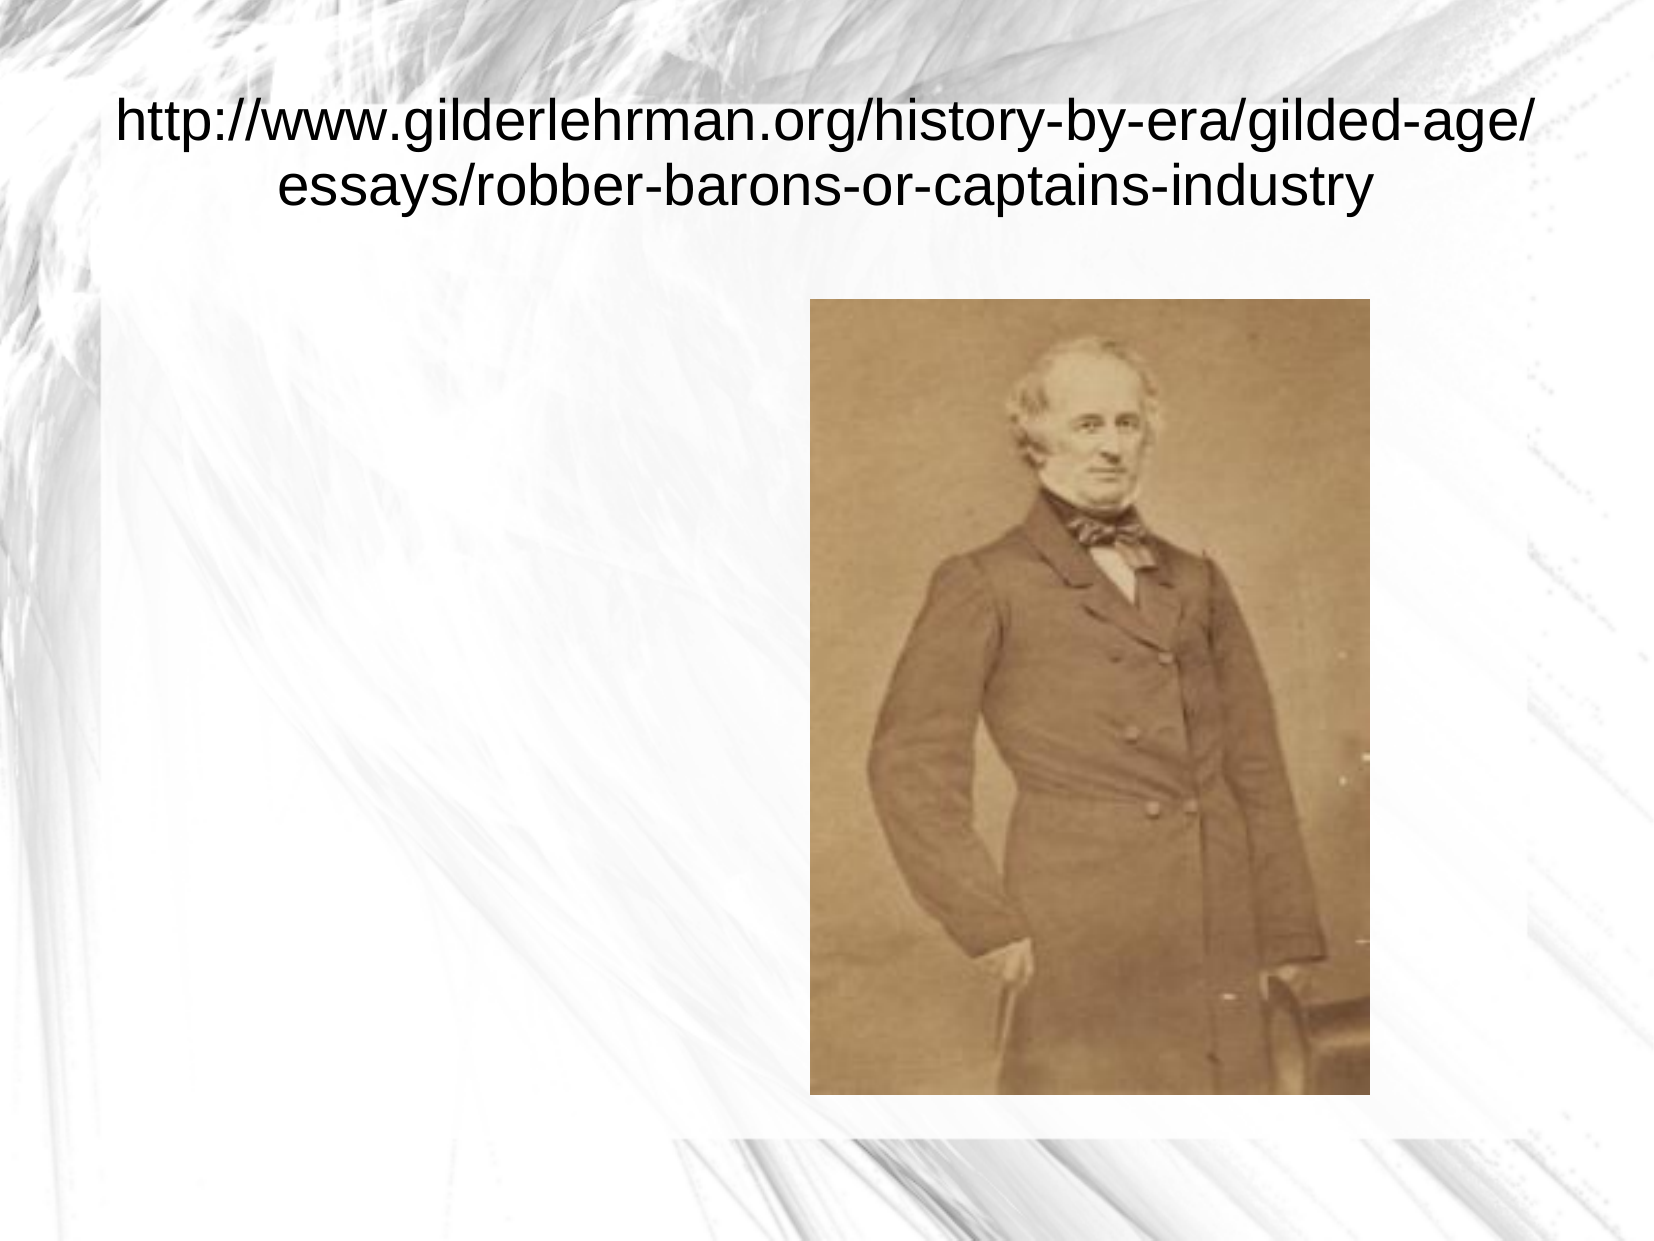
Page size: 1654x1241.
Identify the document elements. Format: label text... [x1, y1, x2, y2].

picture [0, 0, 1654, 1241]
title http://www.gilderlehrman.org/history-by-era/gilded-age/essays/robber-barons-or-captains-industry [82, 49, 1571, 257]
